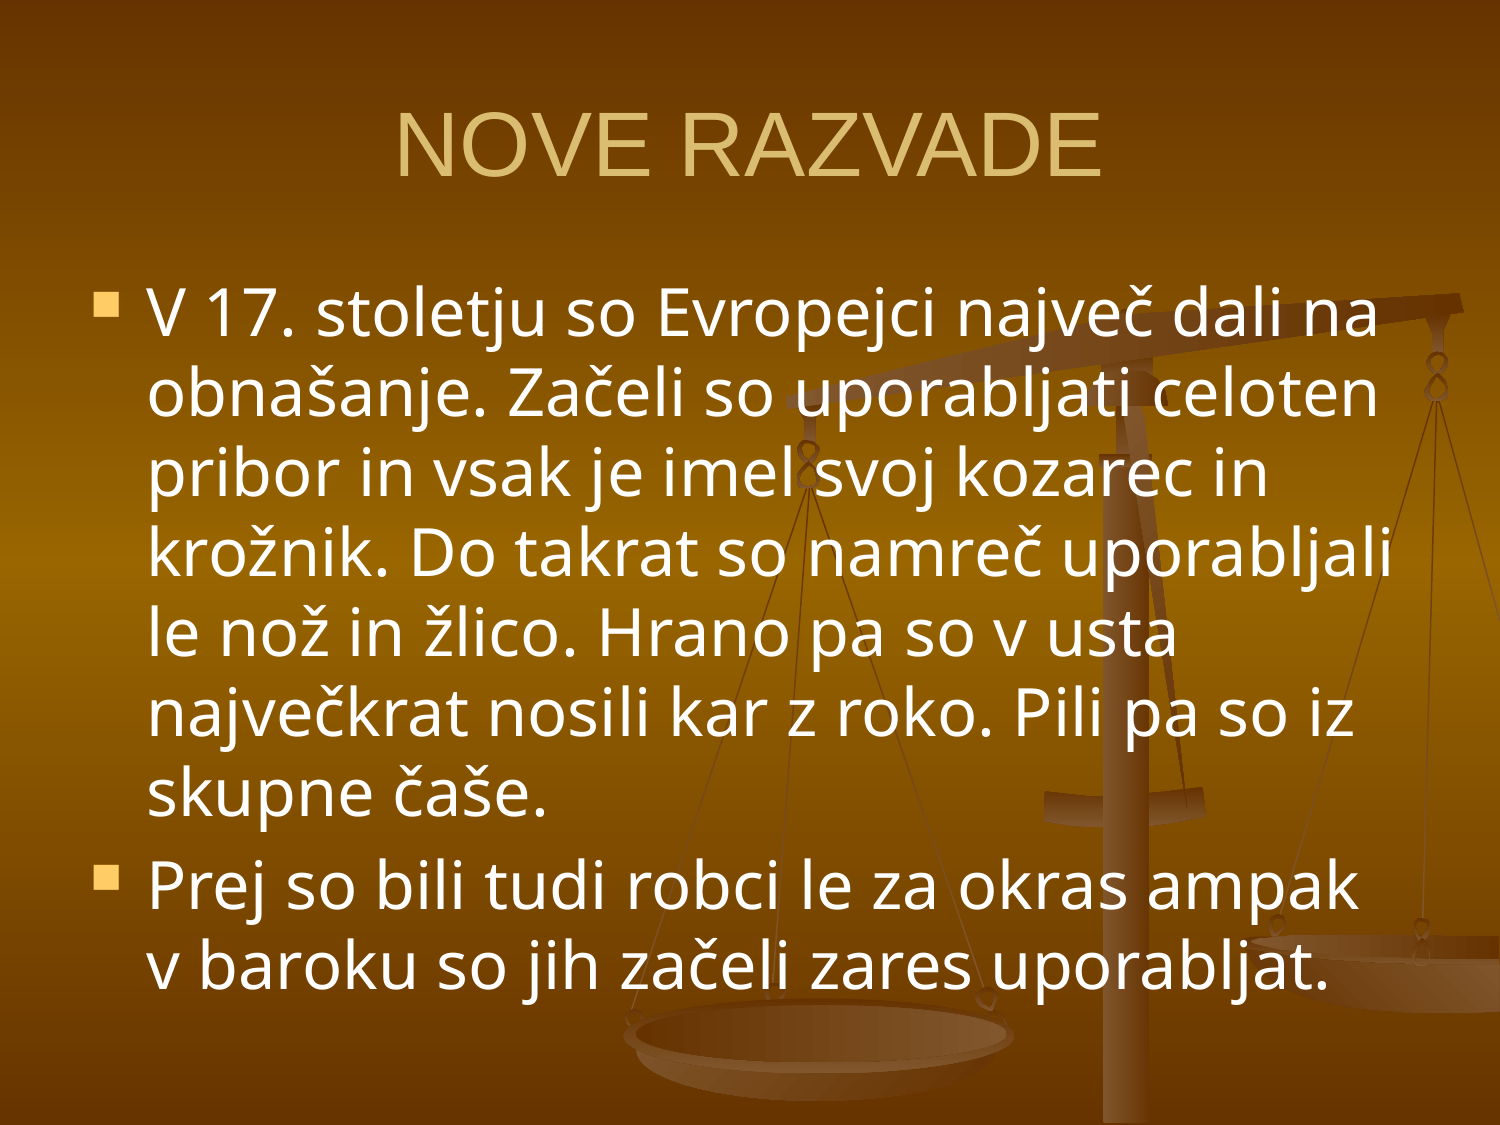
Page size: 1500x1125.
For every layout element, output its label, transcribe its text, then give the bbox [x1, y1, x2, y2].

list V 17. stoletju so Evropejci največ dali na obnašanje. Začeli so uporabljati celoten pribor in vsak je imel svoj kozarec in krožnik. Do takrat so namreč uporabljali le nož in žlico. Hrano pa so v usta največkrat nosili kar z roko. Pili pa so iz skupne čaše. Prej so bili tudi robci le za okras ampak v baroku so jih začeli zares uporabljat. [75, 262, 1425, 1006]
title NOVE RAZVADE [75, 45, 1425, 234]
